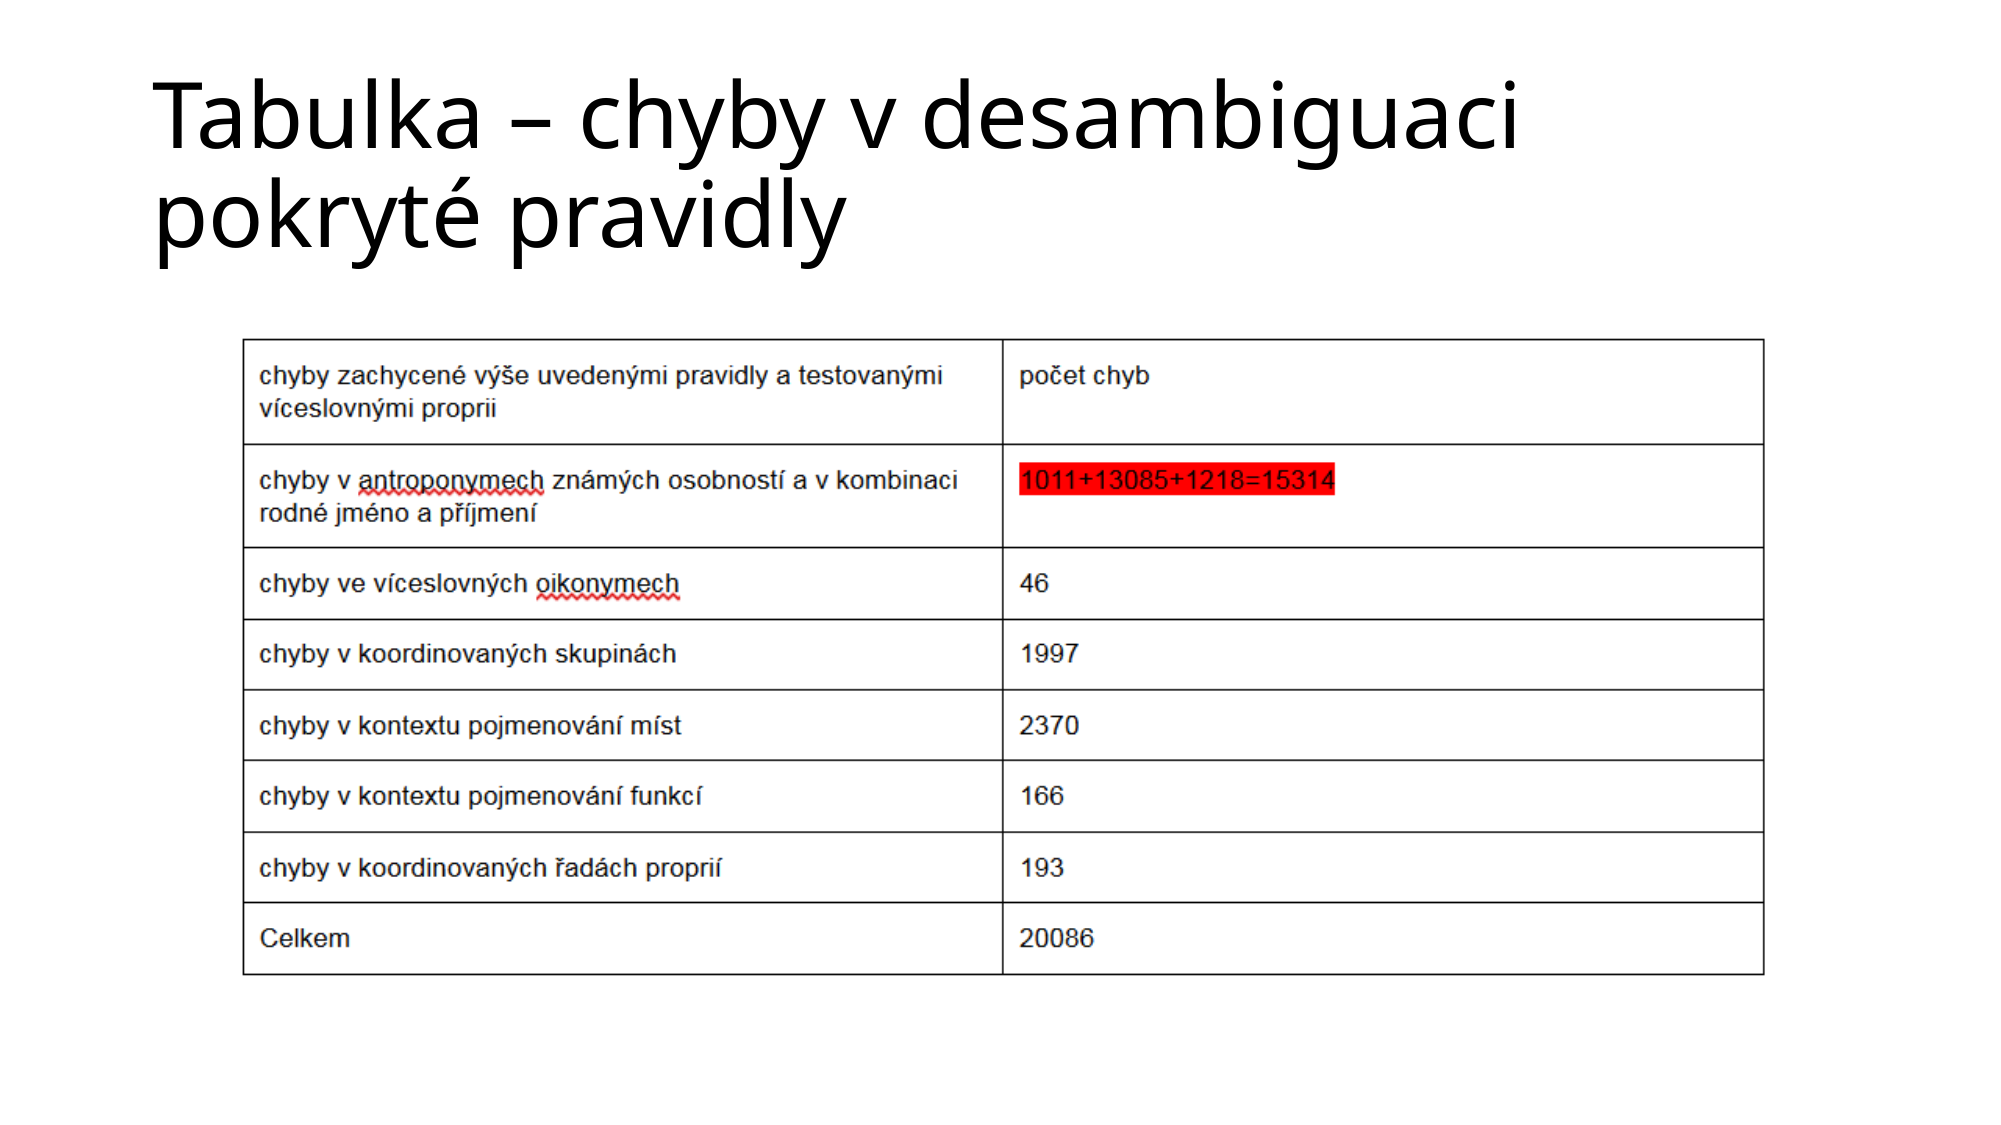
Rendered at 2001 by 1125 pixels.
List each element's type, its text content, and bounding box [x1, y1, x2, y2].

title Tabulka – chyby v desambiguaci pokryté pravidly [137, 59, 1863, 278]
picture [232, 325, 1768, 988]
